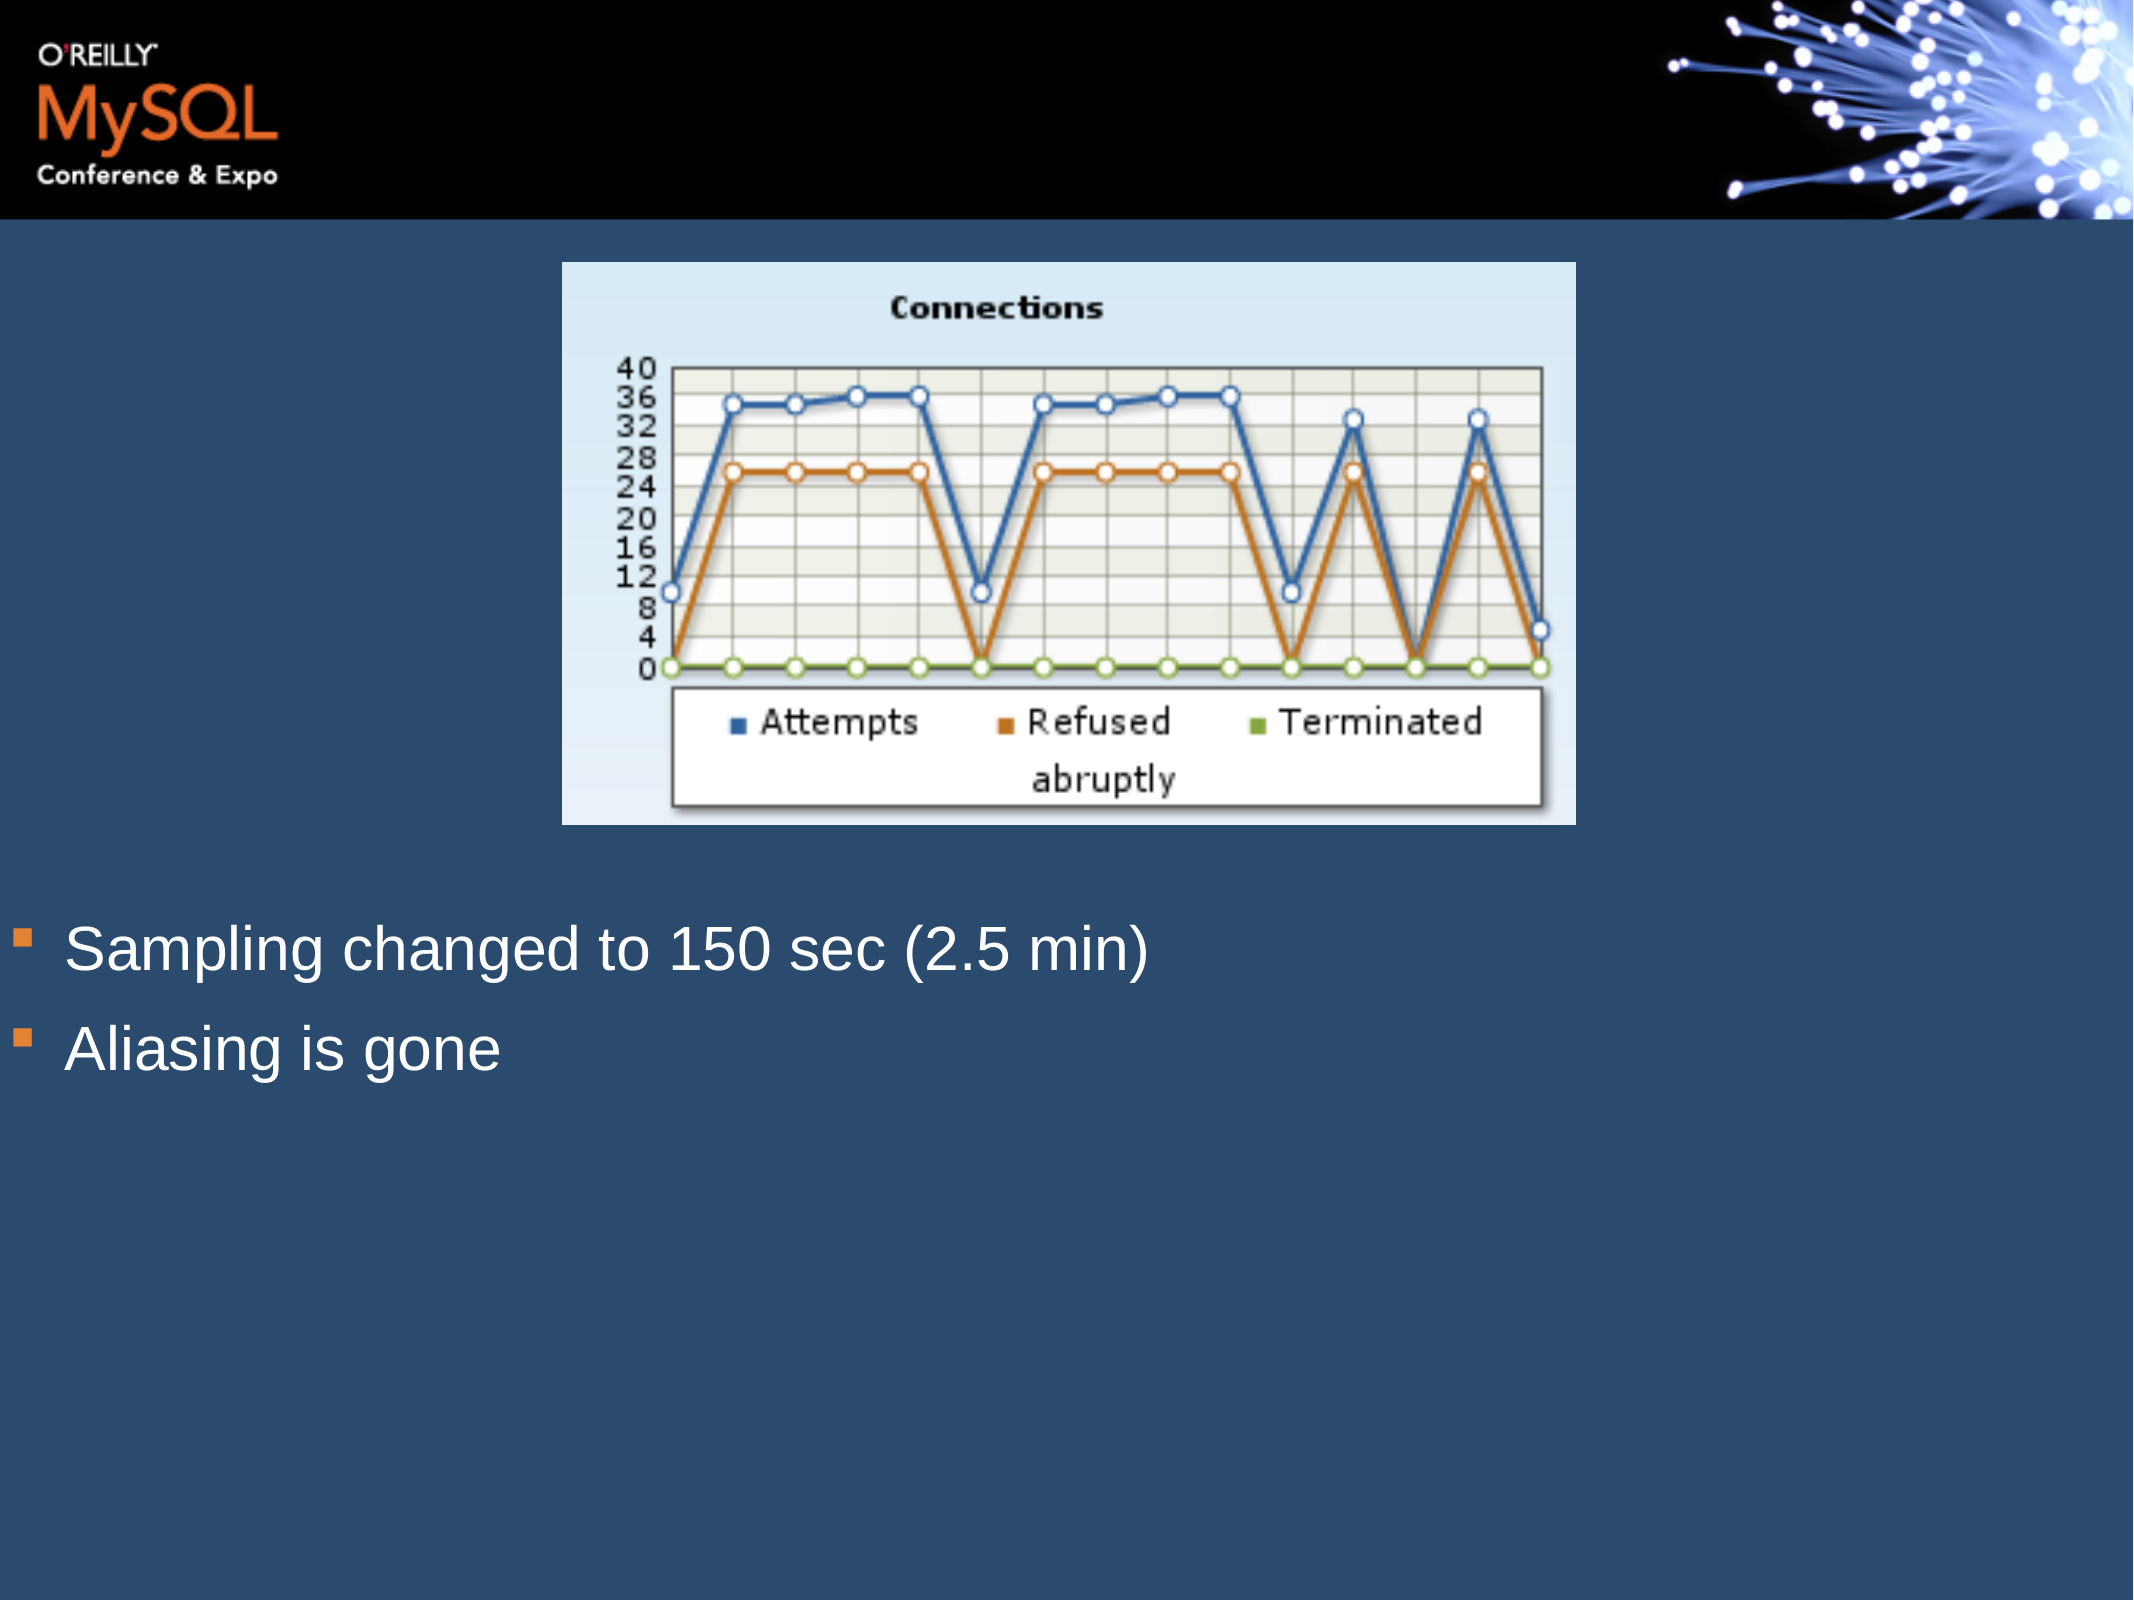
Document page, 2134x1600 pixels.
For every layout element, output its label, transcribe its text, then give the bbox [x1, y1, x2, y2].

picture [0, 0, 2134, 1600]
list Sampling changed to 150 sec (2.5 min) Aliasing is gone [0, 899, 2103, 1538]
